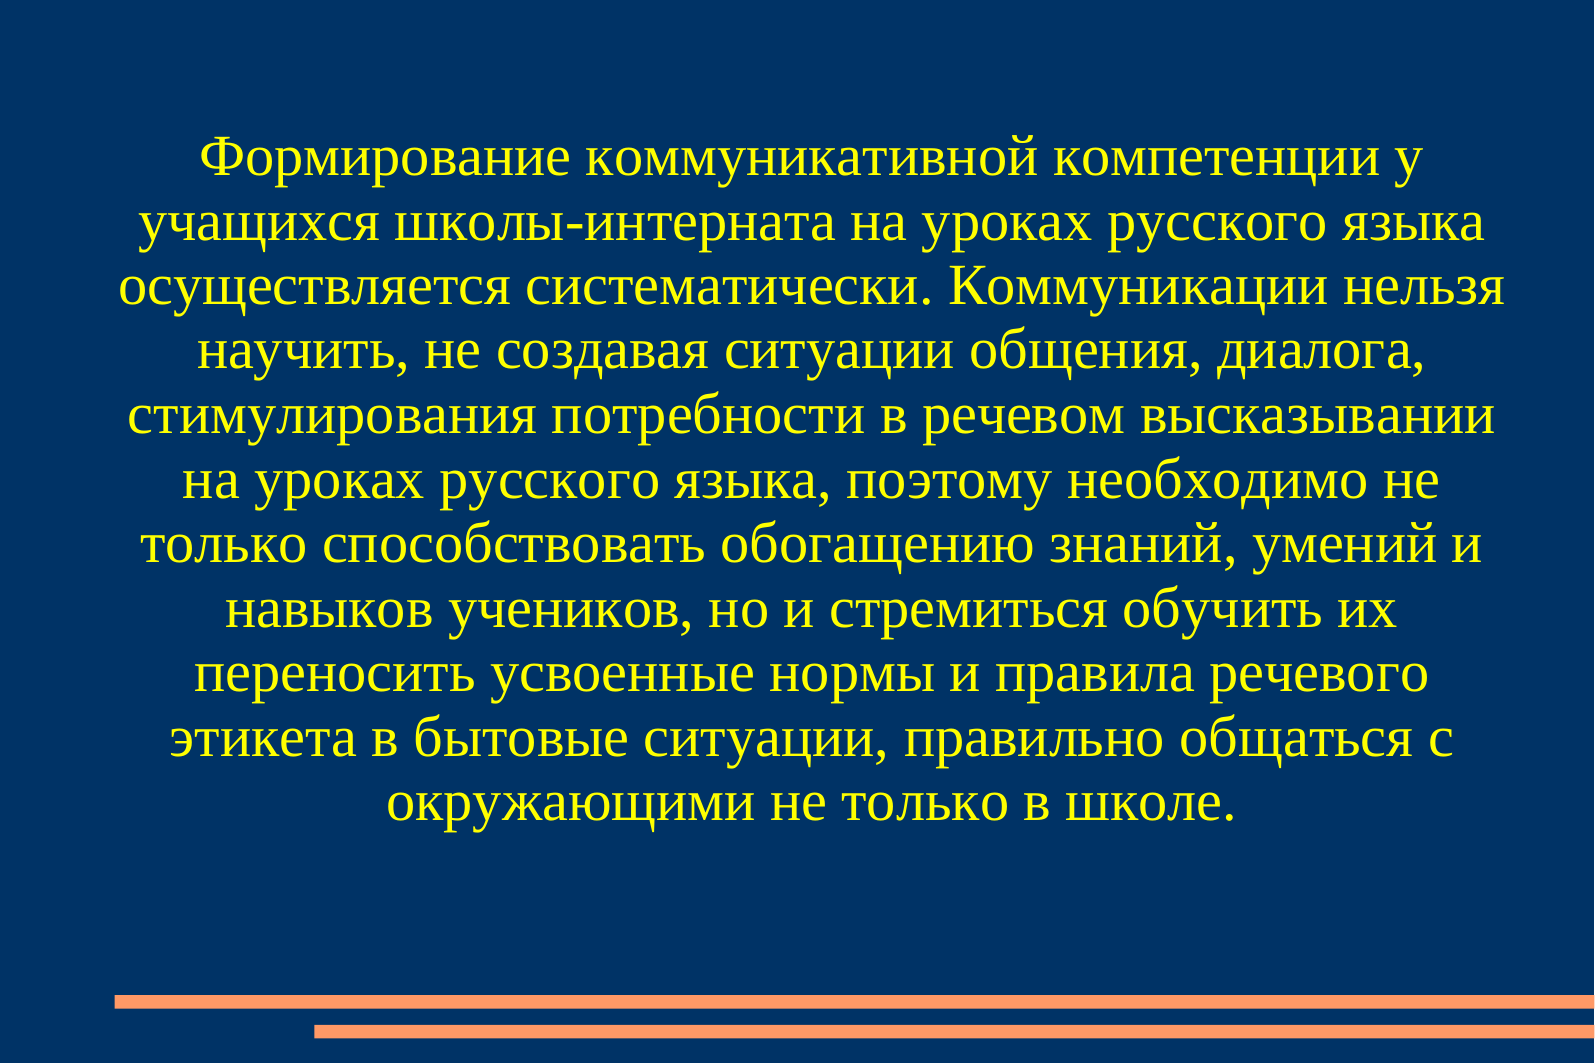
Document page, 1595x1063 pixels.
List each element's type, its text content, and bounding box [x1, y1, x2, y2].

text_box Формирование коммуникативной компетенции у учащихся школы-интерната на уроках русского языка осуществляется систематически. Коммуникации нельзя научить, не создавая ситуации общения, диалога, стимулирования потребности в речевом высказывании на уроках русского языка, поэтому необходимо не только способствовать обогащению знаний, умений и навыков учеников, но и стремиться обучить их переносить усвоенные нормы и правила речевого этикета в бытовые ситуации, правильно общаться с окружающими не только в школе. [118, 118, 1506, 839]
